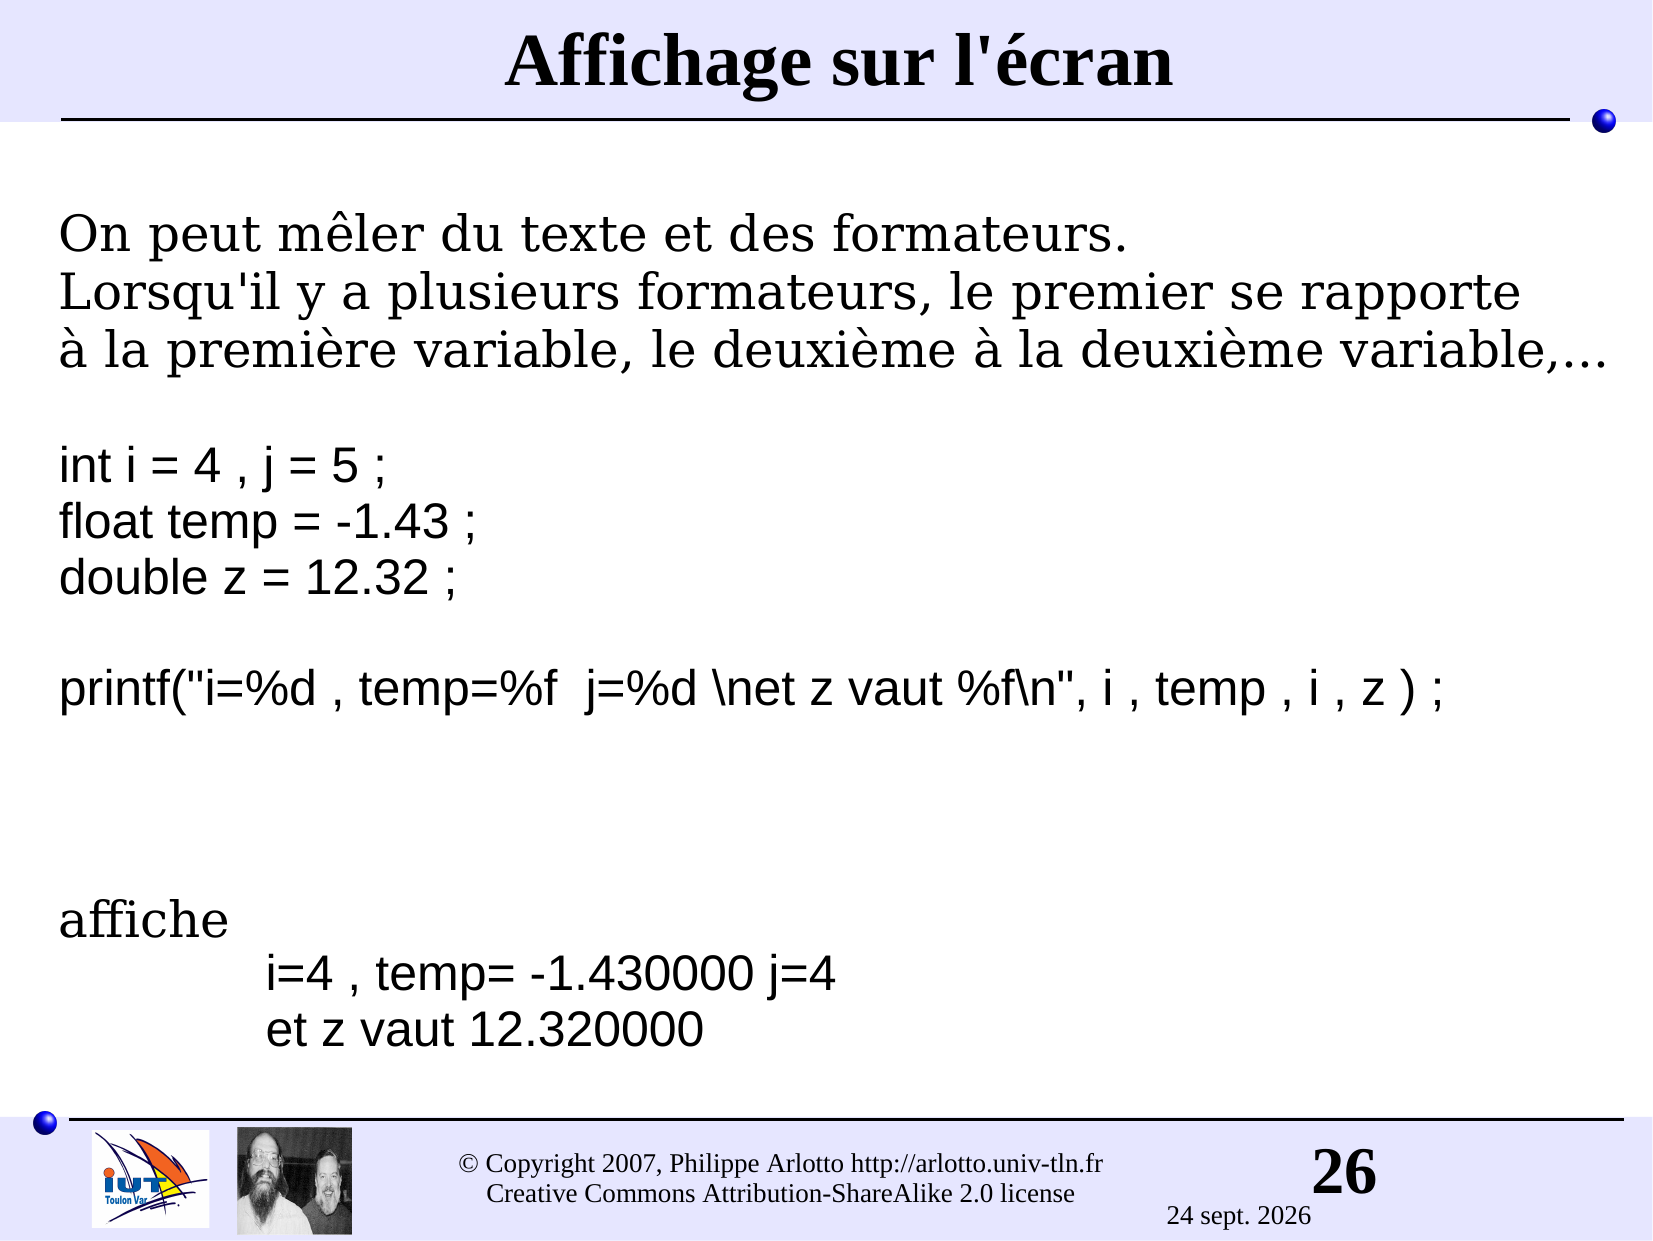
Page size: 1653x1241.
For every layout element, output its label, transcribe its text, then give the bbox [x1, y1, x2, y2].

picture [237, 1127, 352, 1235]
title Affichage sur l'écran [95, 11, 1585, 110]
text_box i=4 , temp= -1.430000 j=4 et z vaut 12.320000 [265, 945, 838, 1057]
text_box On peut mêler du texte et des formateurs. Lorsqu'il y a plusieurs formateurs, le premier se rapporte à la première variable, le deuxième à la deuxième variable,... int i = 4 , j = 5 ; float temp = -1.43 ; double z = 12.32 ; printf("i=%d , temp=%f j=%d \net z vaut %f\n", i , temp , i , z ) ; affiche [58, 204, 1612, 1066]
